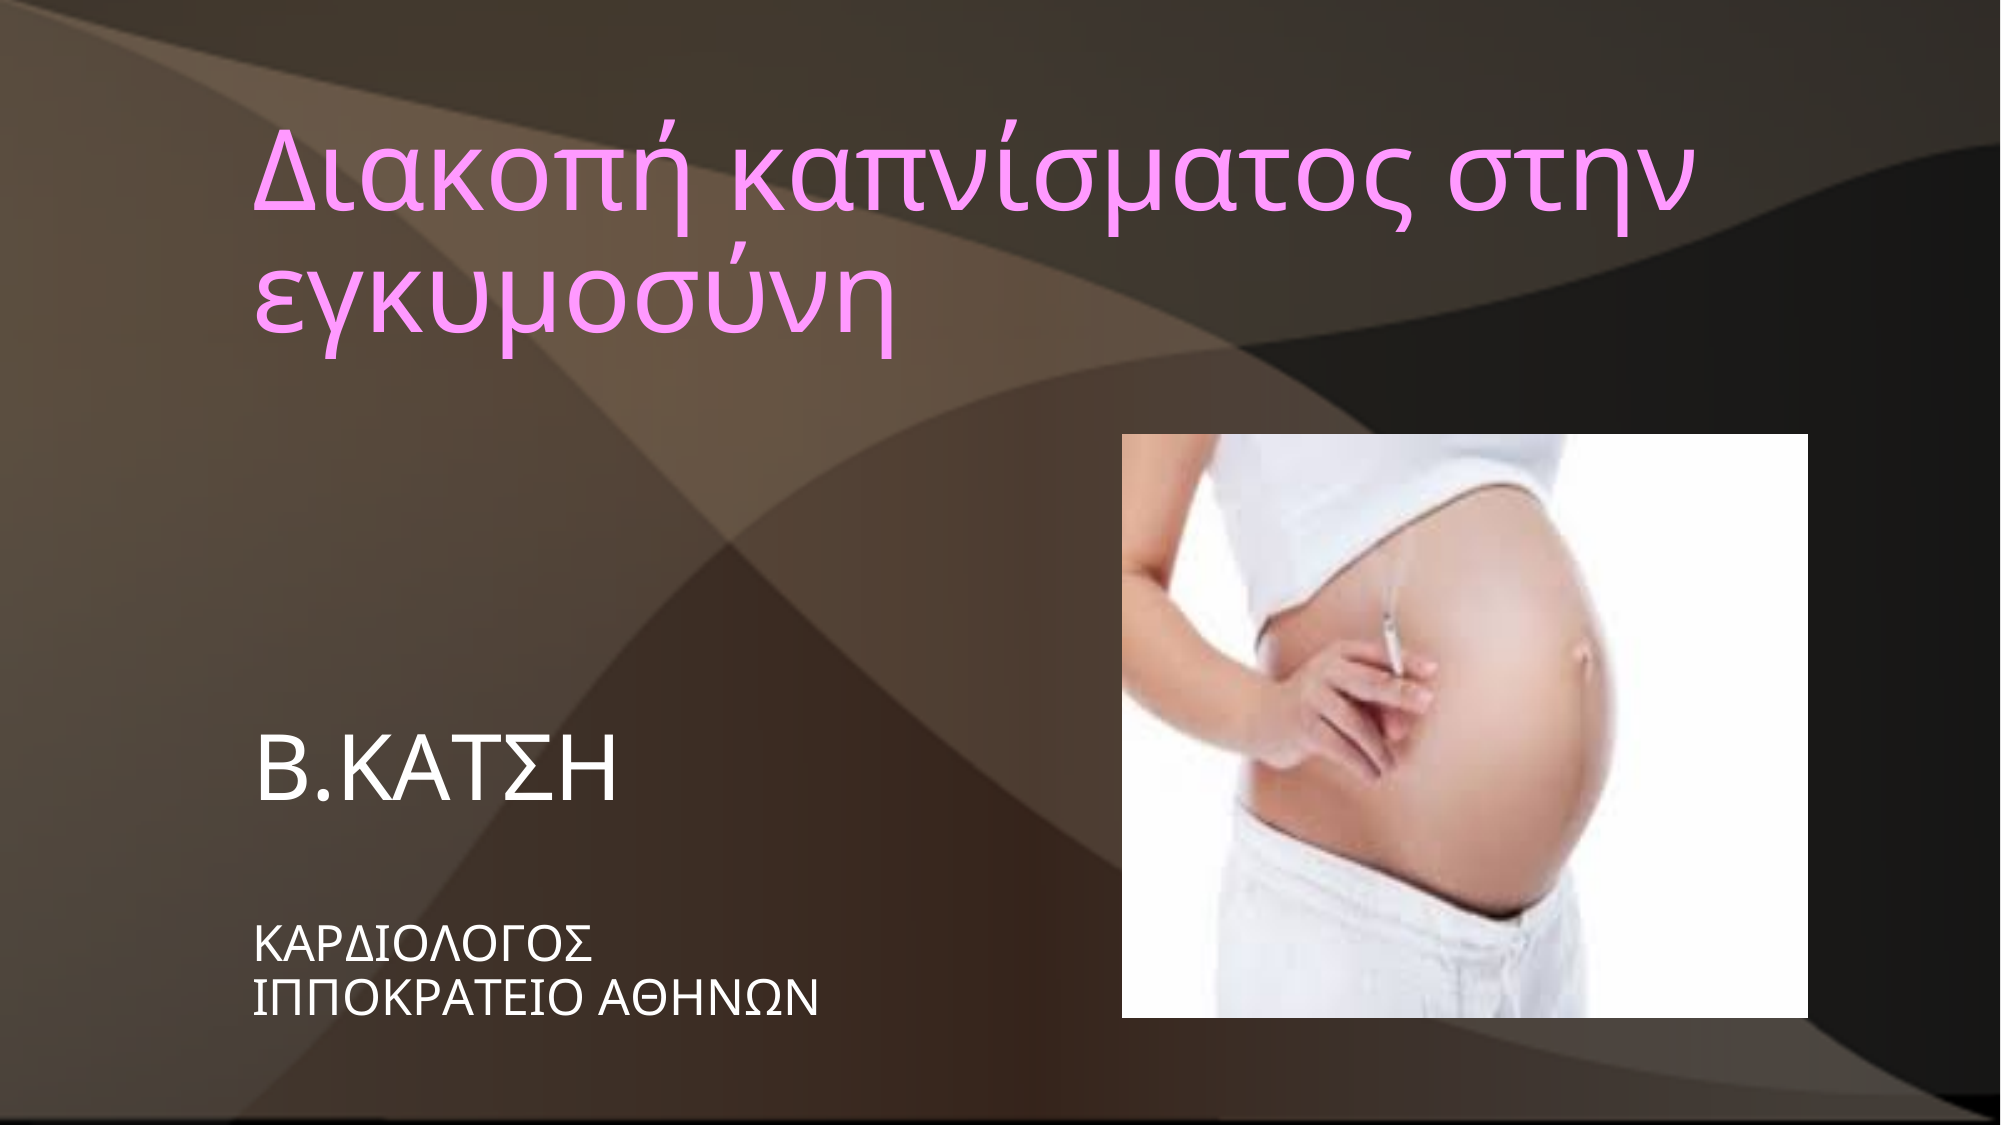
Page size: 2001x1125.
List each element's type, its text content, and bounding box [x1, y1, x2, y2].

picture [1122, 434, 1808, 1018]
title Διακοπή καπνίσματος στην εγκυμοσύνη Β.ΚΑΤΣΗ ΚΑΡΔΙΟΛΟΓΟΣ ΙΠΠΟΚΡΑΤΕΙΟ ΑΘΗΝΩΝ [237, 106, 1738, 376]
